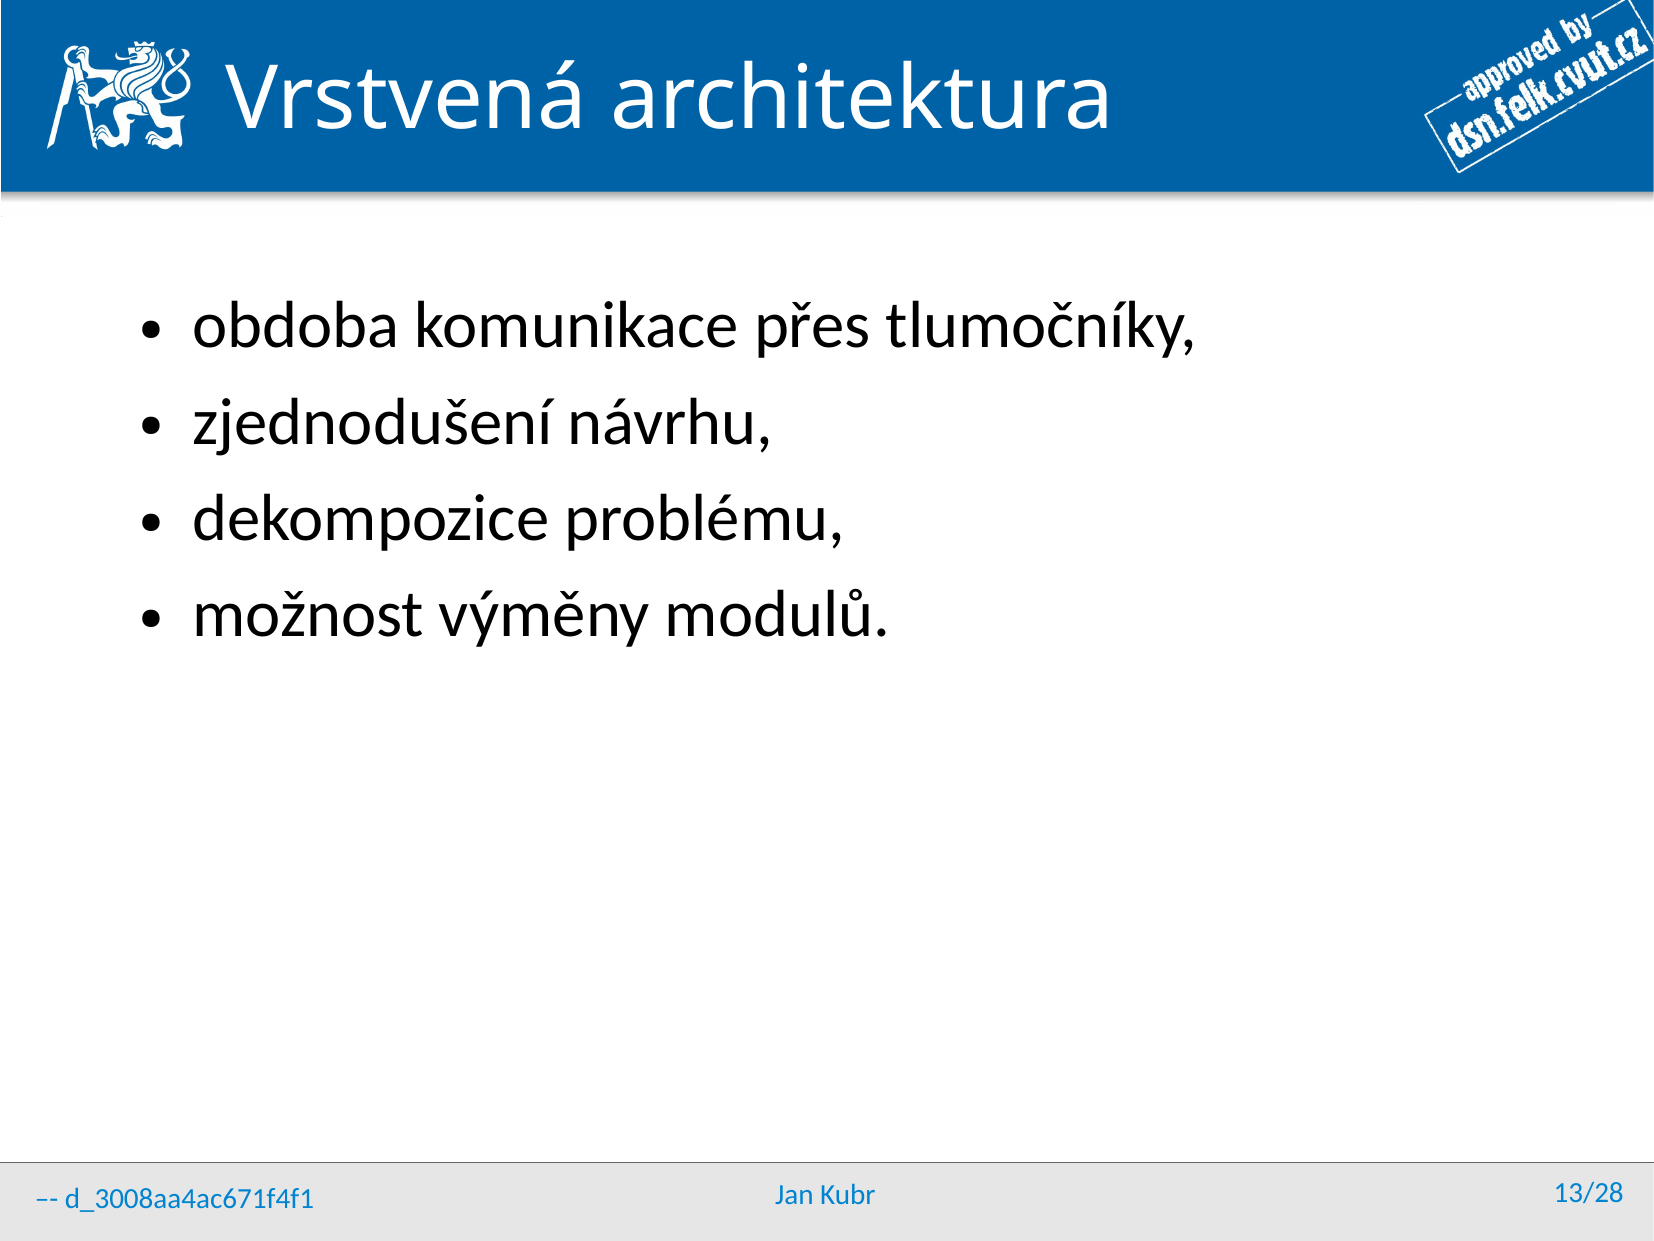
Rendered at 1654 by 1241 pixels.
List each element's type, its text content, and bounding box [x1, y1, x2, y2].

title Vrstvená architektura [225, 0, 1426, 188]
list obdoba komunikace přes tlumočníky, zjednodušení návrhu, dekompozice problému, možnost výměny modulů. [121, 297, 1534, 1126]
picture [1, 0, 1654, 217]
